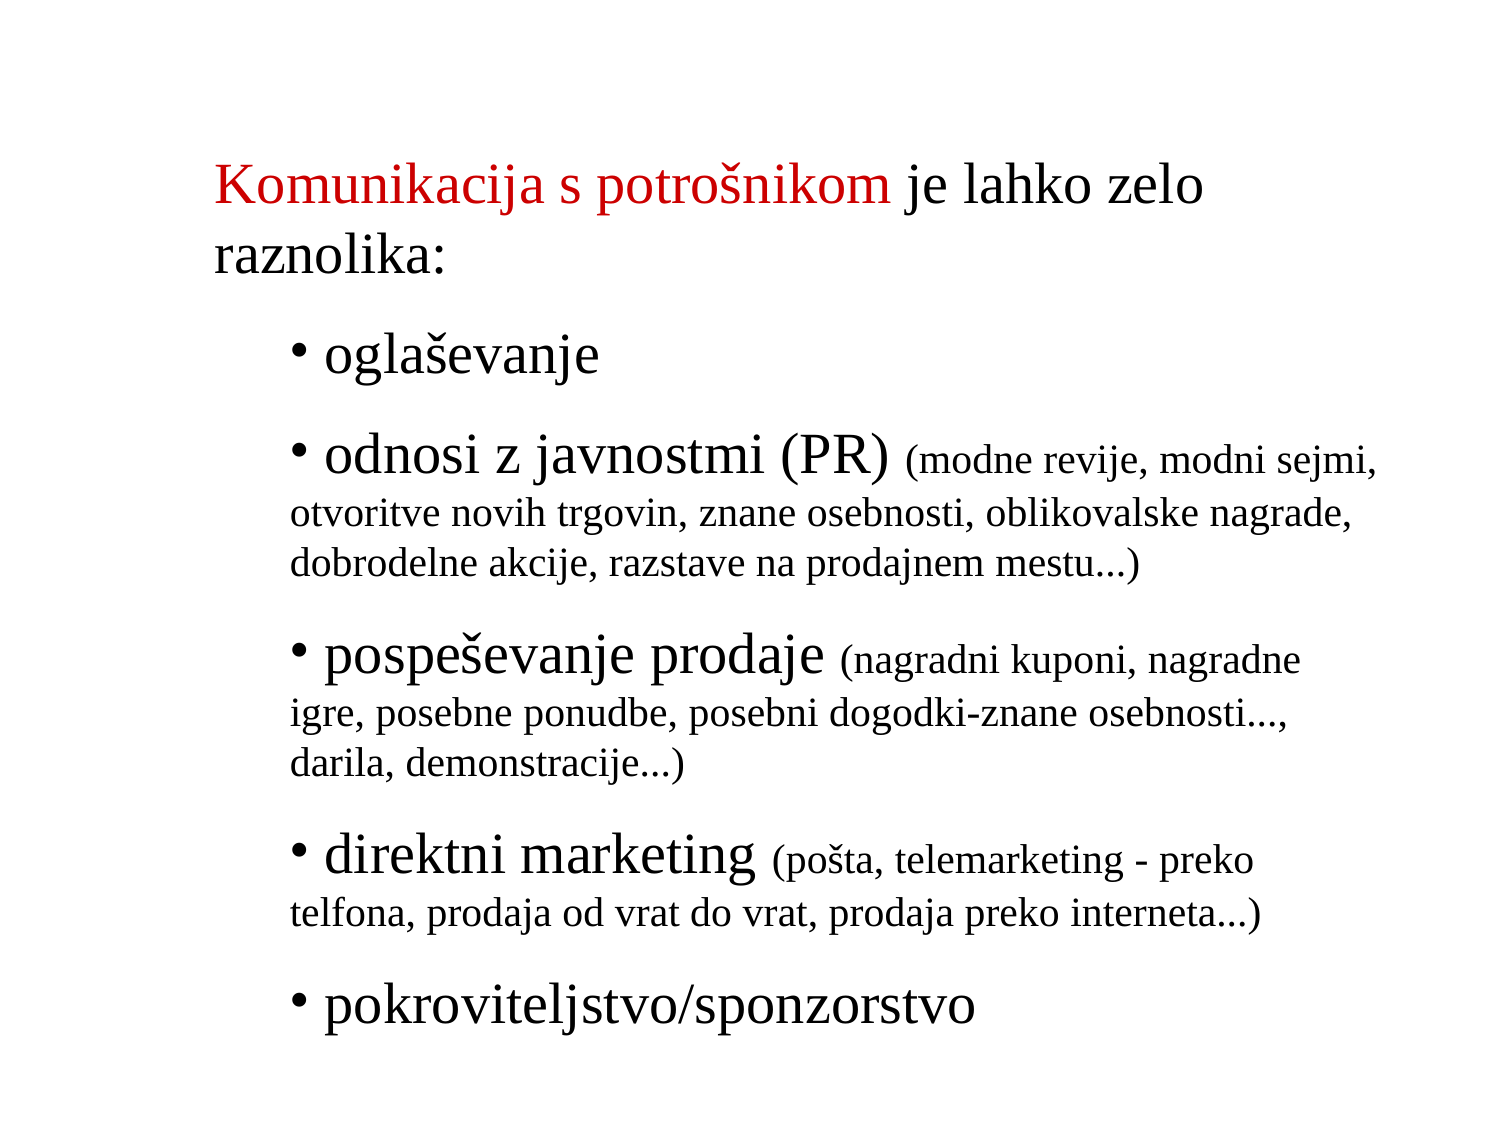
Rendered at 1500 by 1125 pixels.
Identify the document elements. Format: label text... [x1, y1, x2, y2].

text_box Komunikacija s potrošnikom je lahko zelo raznolika: oglaševanje odnosi z javnostmi (PR) (modne revije, modni sejmi, otvoritve novih trgovin, znane osebnosti, oblikovalske nagrade, dobrodelne akcije, razstave na prodajnem mestu...) pospeševanje prodaje (nagradni kuponi, nagradne igre, posebne ponudbe, posebni dogodki-znane osebnosti..., darila, demonstracije...) direktni marketing (pošta, telemarketing - preko telfona, prodaja od vrat do vrat, prodaja preko interneta...) pokroviteljstvo/sponzorstvo [200, 137, 1401, 1043]
